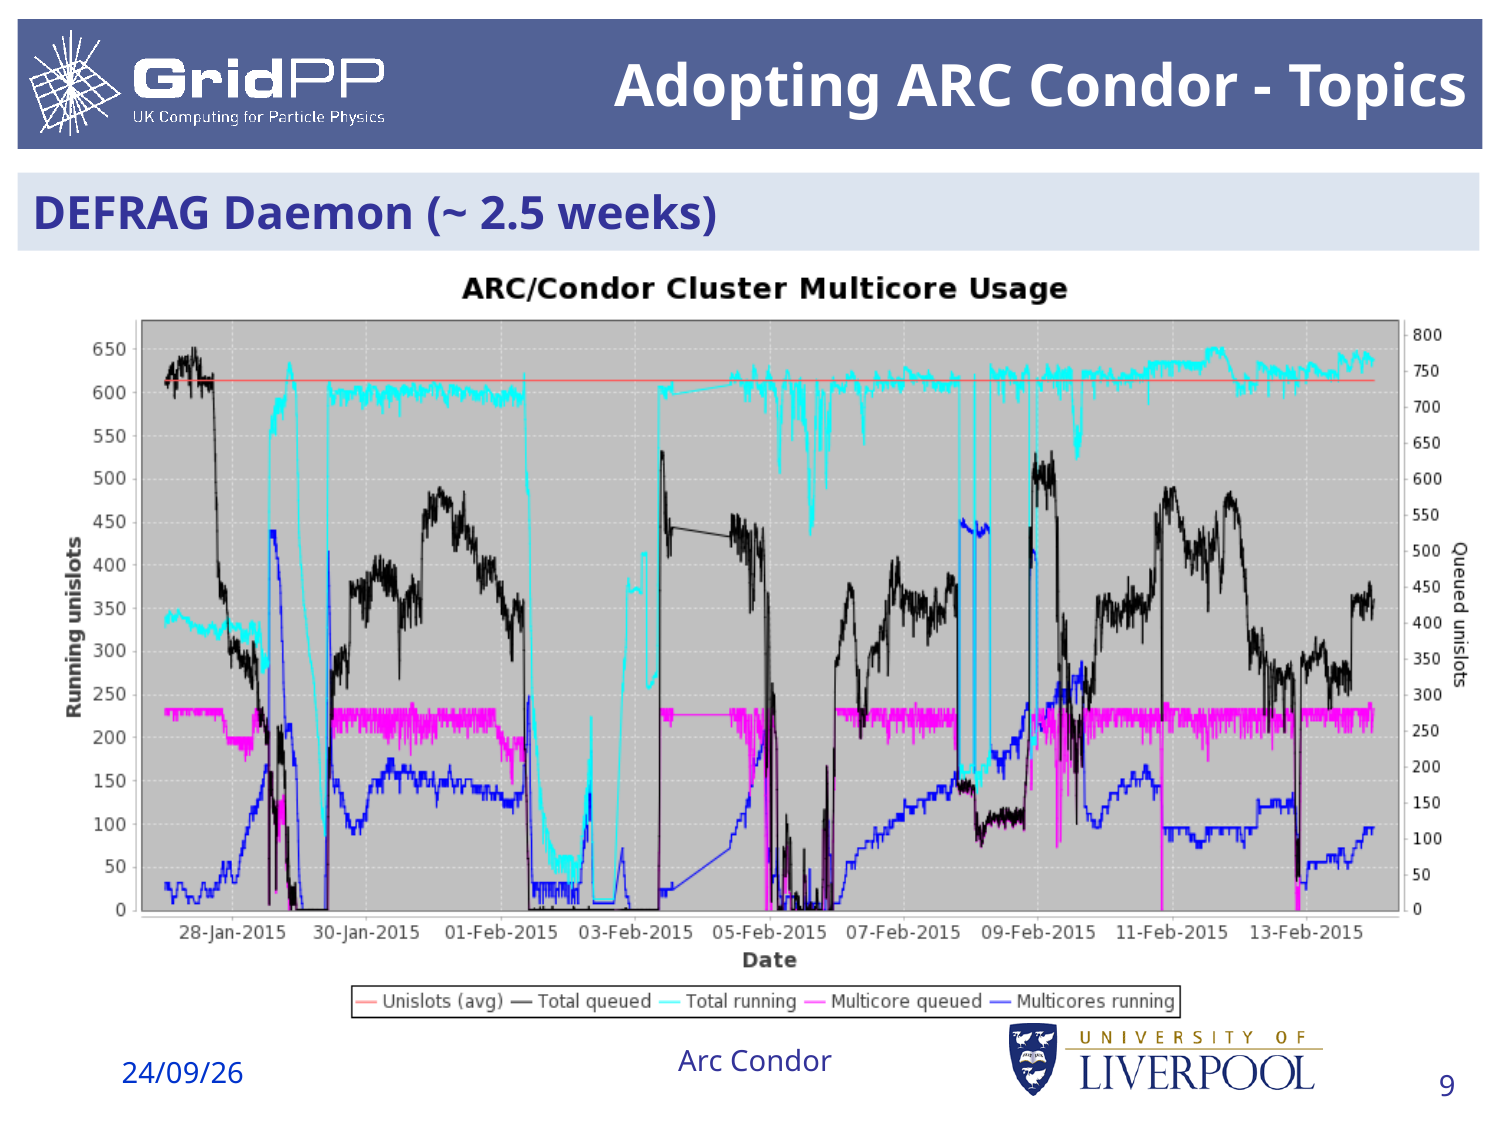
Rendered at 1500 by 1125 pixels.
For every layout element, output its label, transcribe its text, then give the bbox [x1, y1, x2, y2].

picture [1009, 1023, 1323, 1096]
text_box Arc Condor [536, 1034, 975, 1094]
text_box <number> [1388, 1059, 1471, 1094]
picture [45, 269, 1486, 1020]
title Adopting ARC Condor - Topics [513, 19, 1483, 149]
text_box 01/03/16 [29, 1046, 337, 1095]
list DEFRAG Daemon (~ 2.5 weeks) [17, 172, 1480, 242]
picture [29, 30, 384, 136]
